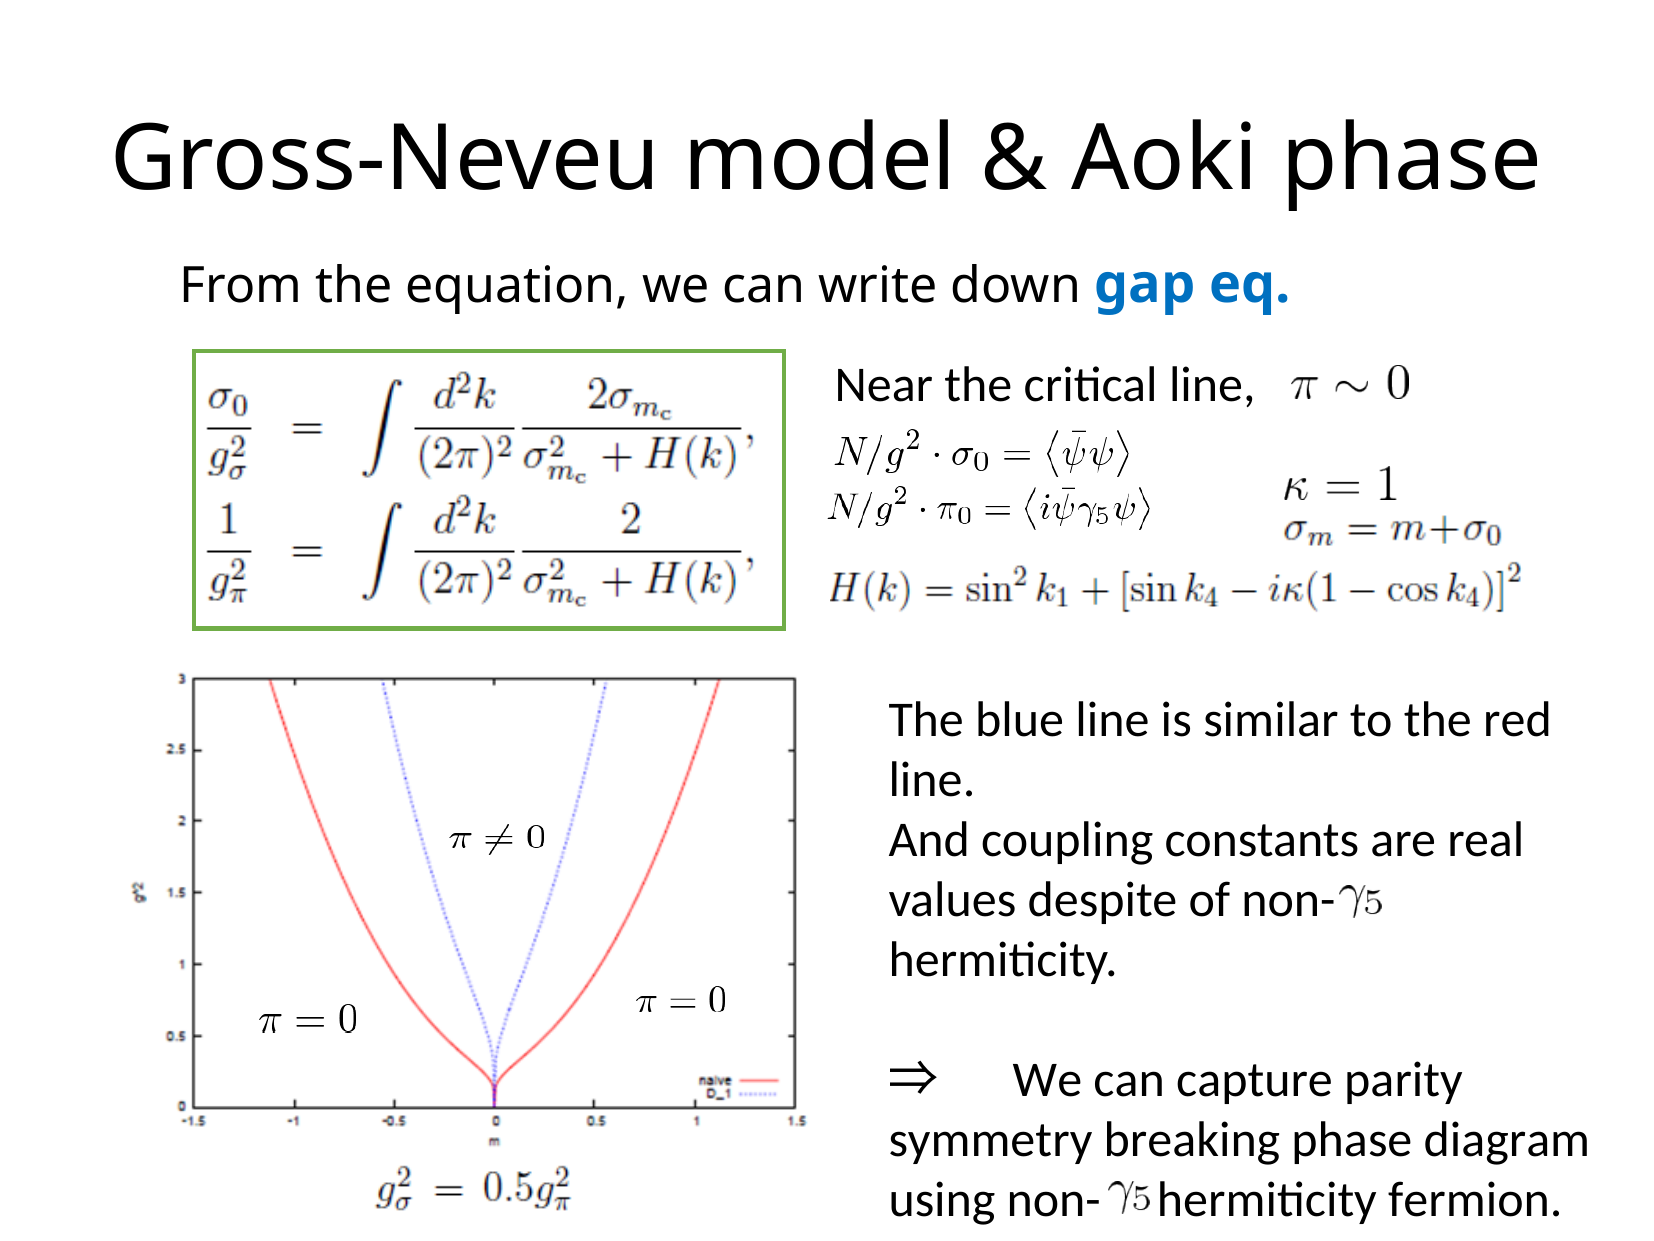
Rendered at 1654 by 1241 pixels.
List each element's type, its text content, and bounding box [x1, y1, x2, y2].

picture [1276, 505, 1505, 557]
picture [125, 656, 820, 1216]
picture [1339, 885, 1382, 918]
text_box The blue line is similar to the red line. And coupling constants are real values despite of non- hermiticity. ⇒ We can capture parity symmetry breaking phase diagram using non- hermiticity fermion. [873, 679, 1611, 1240]
picture [1284, 466, 1397, 500]
list From the equation, we can write down gap eq. [179, 247, 1571, 968]
picture [830, 559, 1526, 621]
title Gross-Neveu model & Aoki phase [82, 49, 1571, 257]
picture [1108, 1181, 1150, 1214]
picture [834, 429, 1129, 477]
picture [827, 486, 1150, 530]
text_box Near the critical line, [819, 344, 1427, 420]
picture [196, 353, 782, 626]
